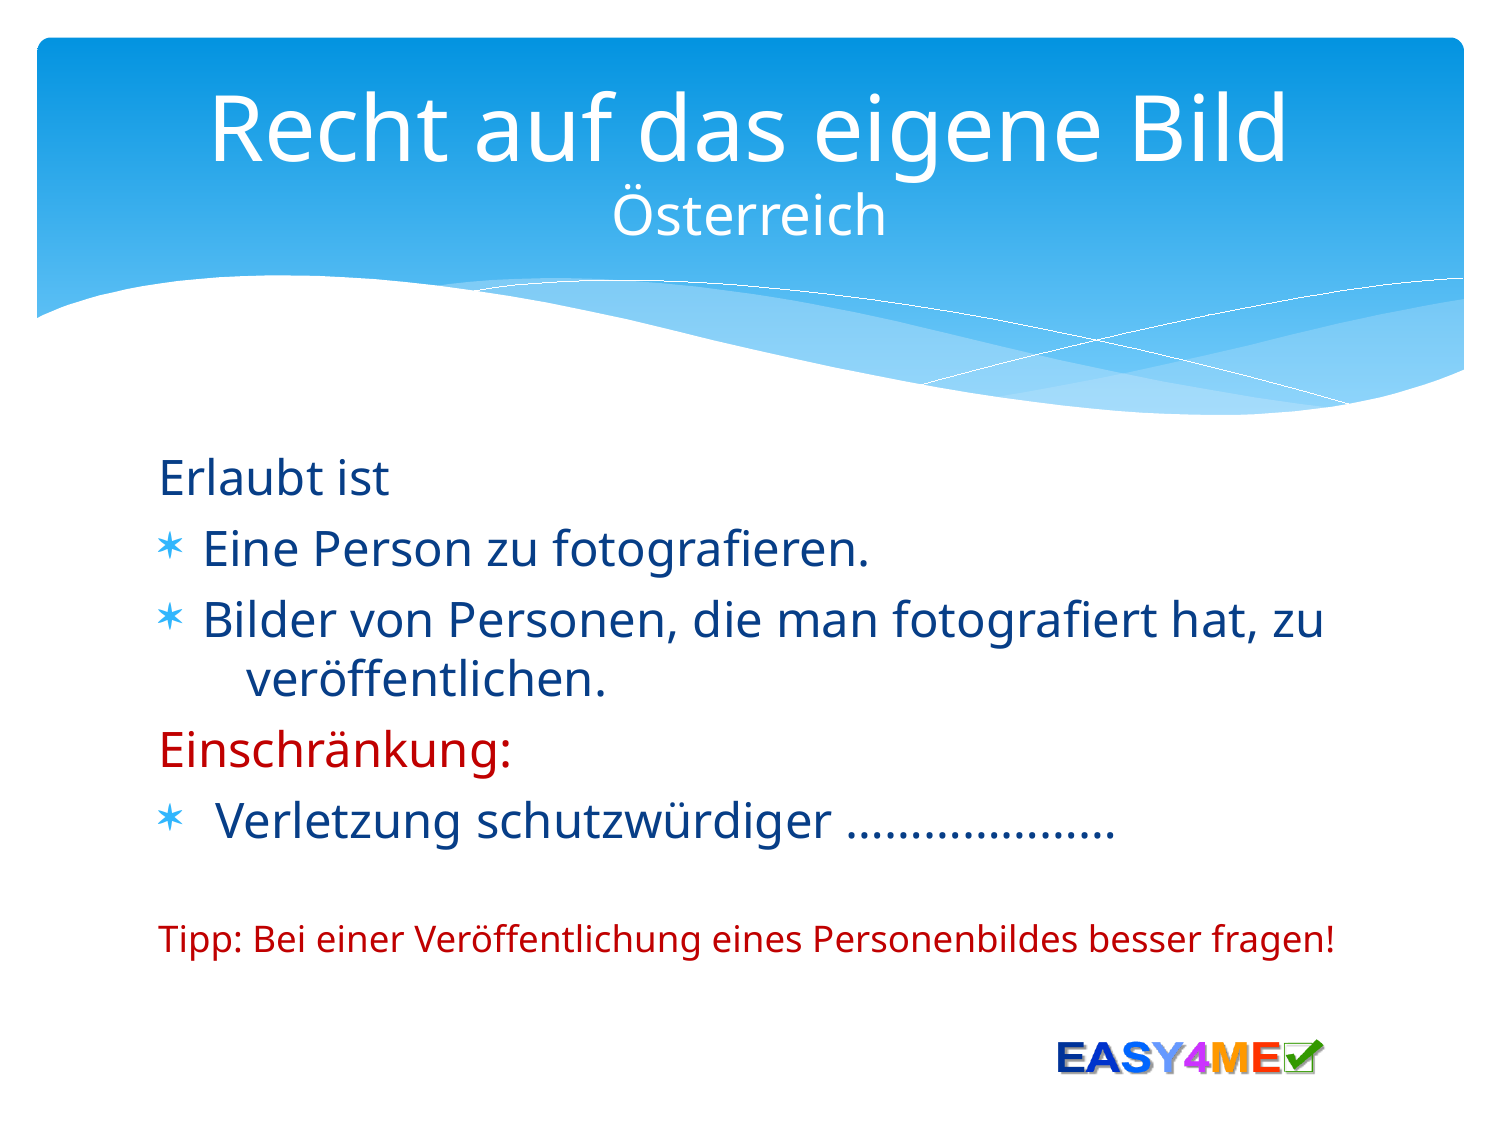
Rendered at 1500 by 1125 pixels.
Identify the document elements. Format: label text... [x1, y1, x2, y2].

title Recht auf das eigene Bild Österreich [75, 55, 1426, 262]
list Erlaubt ist Eine Person zu fotografieren. Bilder von Personen, die man fotografiert hat, zu veröffentlichen. Einschränkung: Verletzung schutzwürdiger ………………… Tipp: Bei einer Veröffentlichung eines Personenbildes besser fragen! [143, 438, 1359, 1005]
picture [1049, 1033, 1334, 1079]
